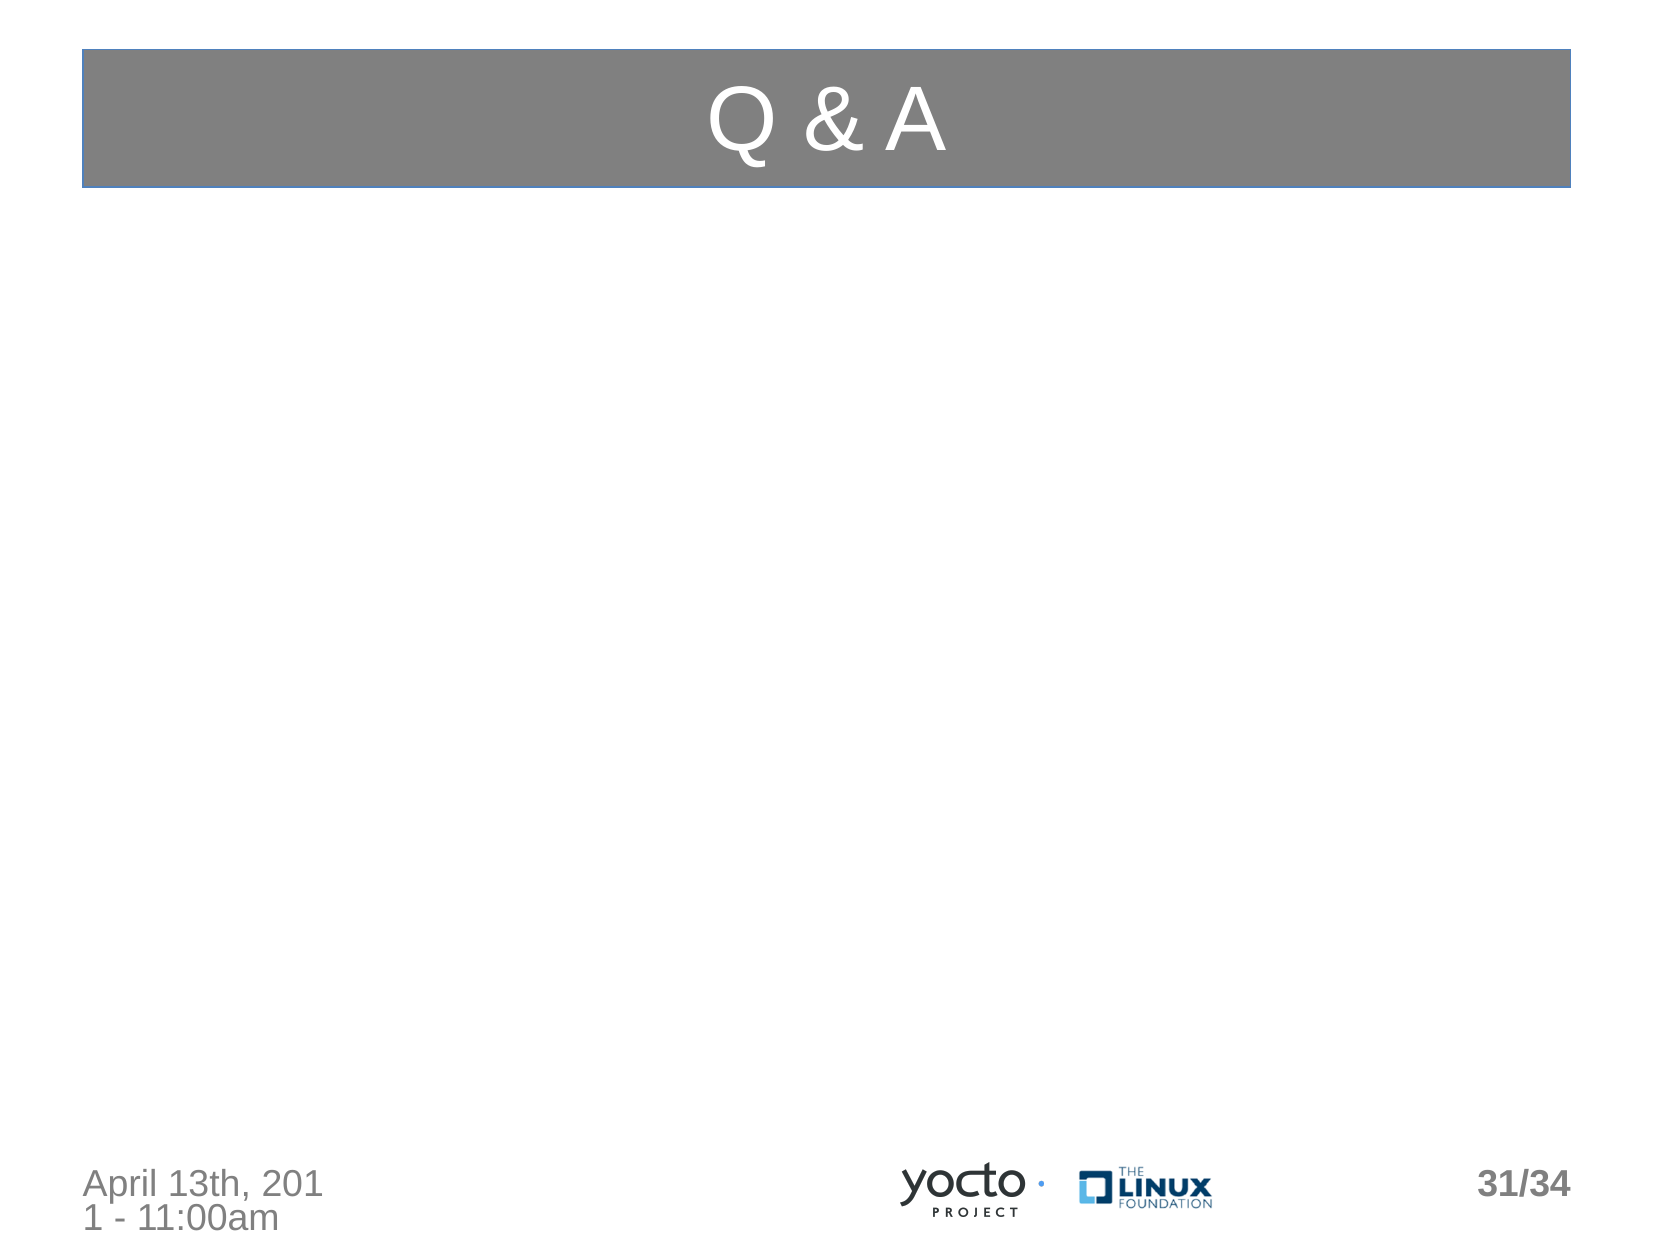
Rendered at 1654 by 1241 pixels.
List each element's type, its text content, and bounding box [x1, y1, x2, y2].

title Q & A [82, 49, 1571, 188]
picture [1075, 1162, 1215, 1211]
picture [900, 1162, 1044, 1217]
